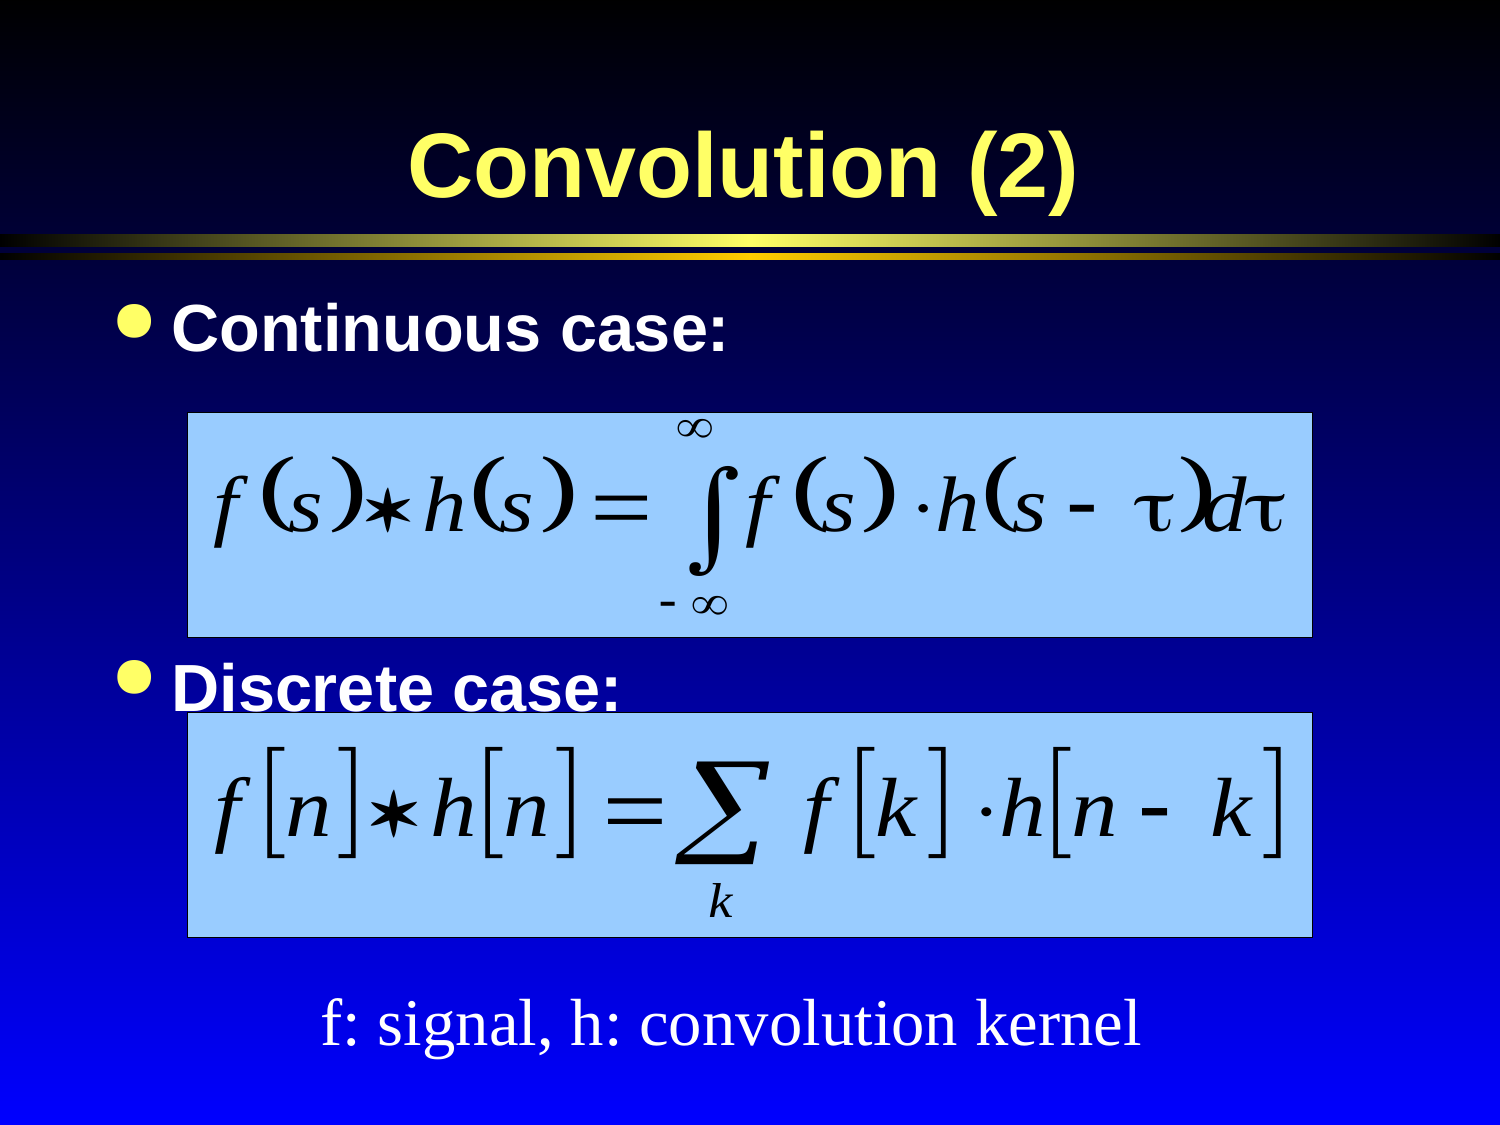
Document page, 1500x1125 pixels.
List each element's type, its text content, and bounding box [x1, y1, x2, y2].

list Continuous case: [100, 283, 1388, 399]
text_box Discrete case: [100, 637, 1396, 753]
chart [182, 387, 1302, 637]
text_box [1302, 412, 1313, 637]
title Convolution (2) [99, 37, 1388, 225]
text_box [187, 753, 1313, 938]
chart [182, 745, 1299, 935]
text_box f: signal, h: convolution kernel [305, 971, 1159, 1066]
